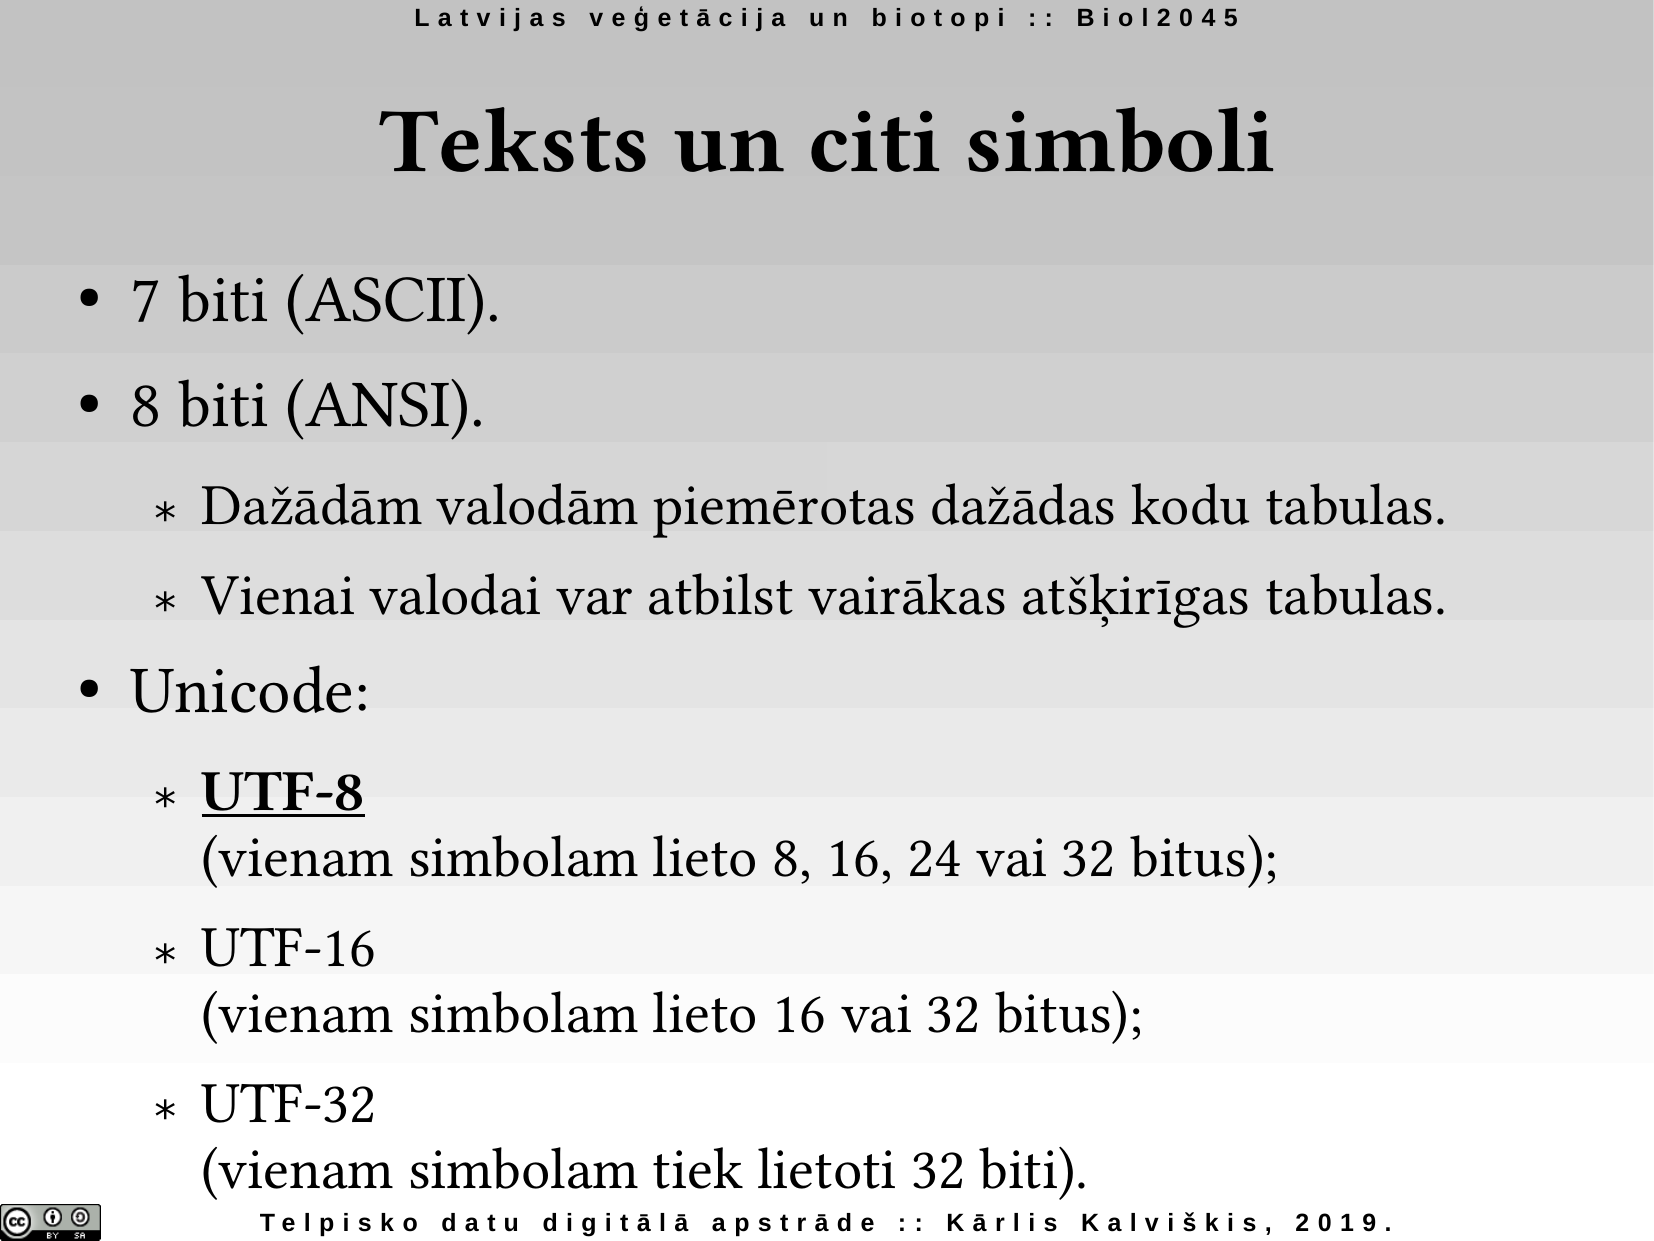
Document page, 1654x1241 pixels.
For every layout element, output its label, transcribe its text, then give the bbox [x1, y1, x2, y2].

title Teksts un citi simboli [59, 37, 1596, 246]
picture [0, 0, 1654, 1241]
list 7 biti (ASCII). 8 biti (ANSI). Dažādām valodām piemērotas dažādas kodu tabulas. Vienai valodai var atbilst vairākas atšķirīgas tabulas. Unicode: UTF-8 (vienam simbolam lieto 8, 16, 24 vai 32 bitus); UTF-16 (vienam simbolam lieto 16 vai 32 bitus); UTF-32 (vienam simbolam tiek lietoti 32 biti). [59, 261, 1596, 1202]
